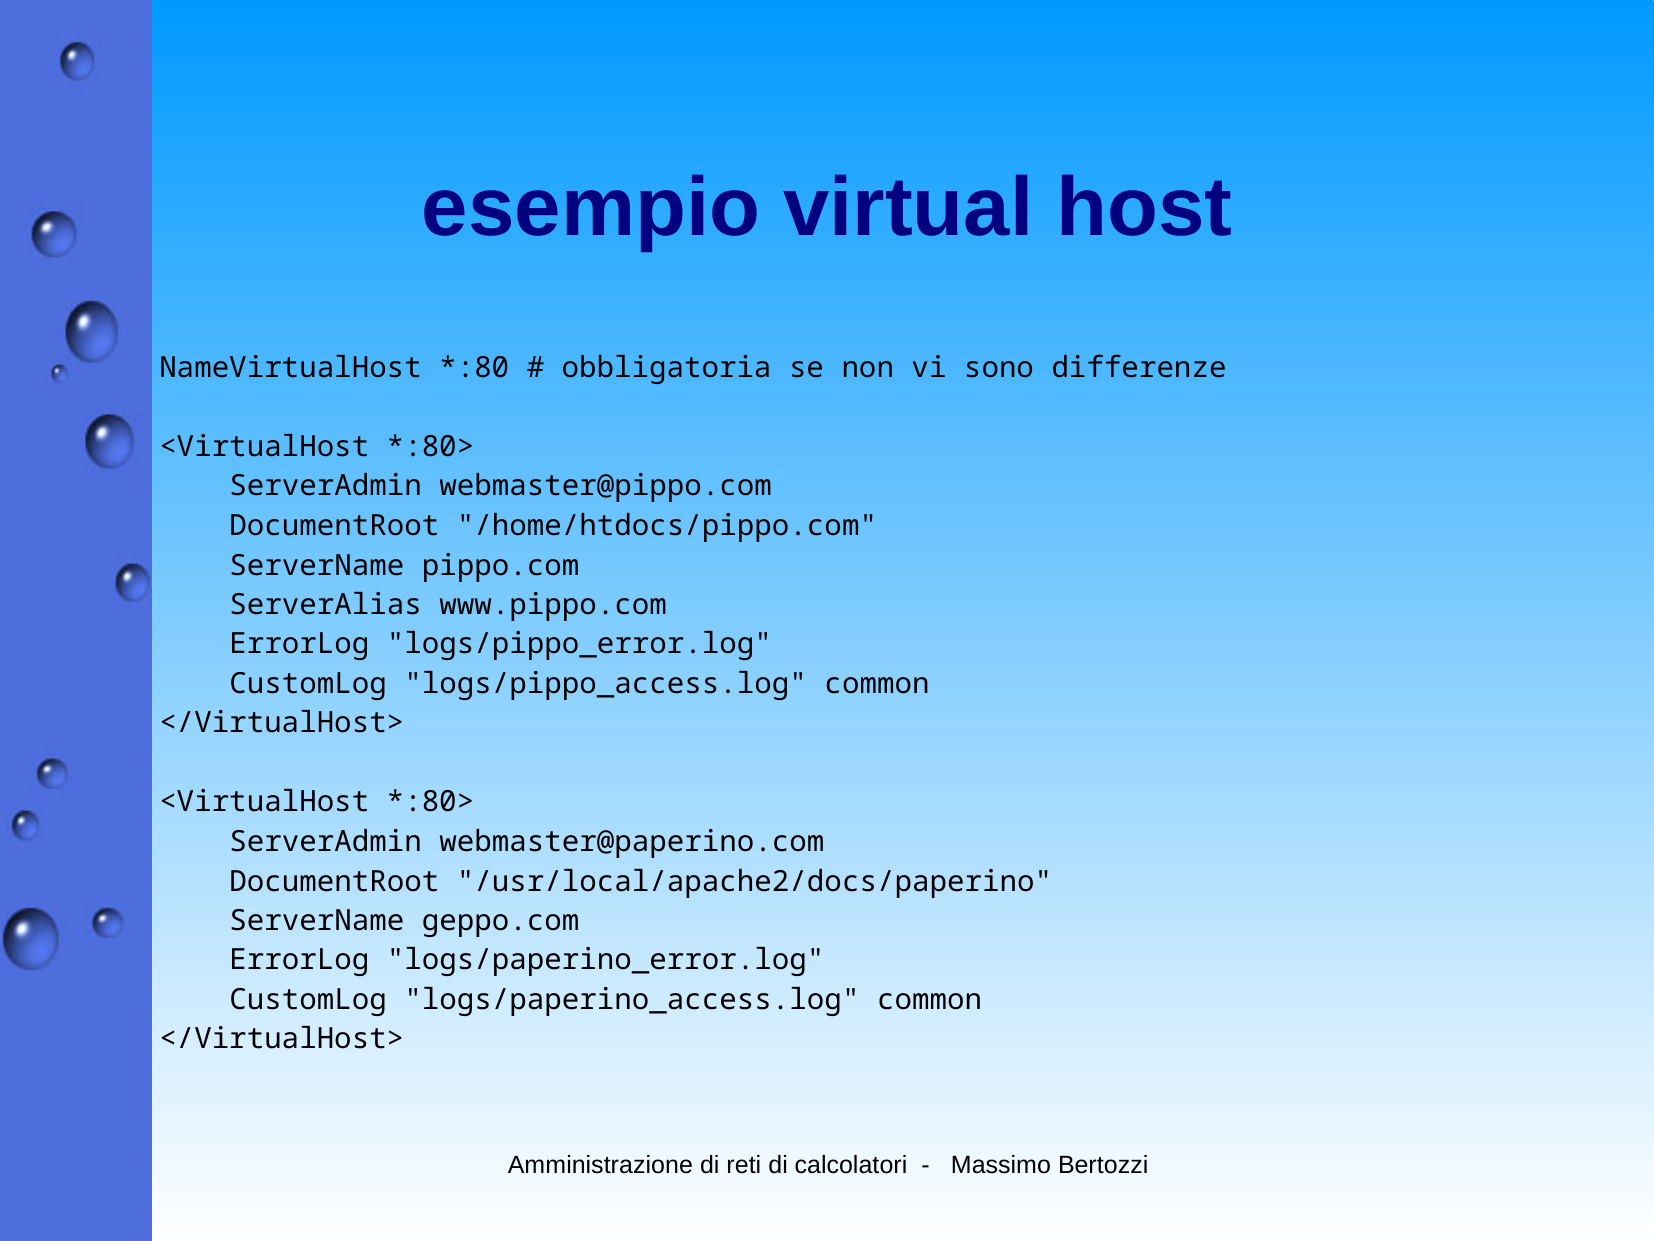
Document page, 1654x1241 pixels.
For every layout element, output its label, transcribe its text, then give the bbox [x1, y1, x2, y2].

picture [0, 0, 152, 1241]
list NameVirtualHost *:80 # obbligatoria se non vi sono differenze <VirtualHost *:80> ServerAdmin webmaster@pippo.com DocumentRoot "/home/htdocs/pippo.com" ServerName pippo.com ServerAlias www.pippo.com ErrorLog "logs/pippo_error.log" CustomLog "logs/pippo_access.log" common </VirtualHost> <VirtualHost *:80> ServerAdmin webmaster@paperino.com DocumentRoot "/usr/local/apache2/docs/paperino" ServerName geppo.com ErrorLog "logs/paperino_error.log" CustomLog "logs/paperino_access.log" common </VirtualHost> [159, 346, 1572, 1128]
title esempio virtual host [121, 102, 1534, 311]
